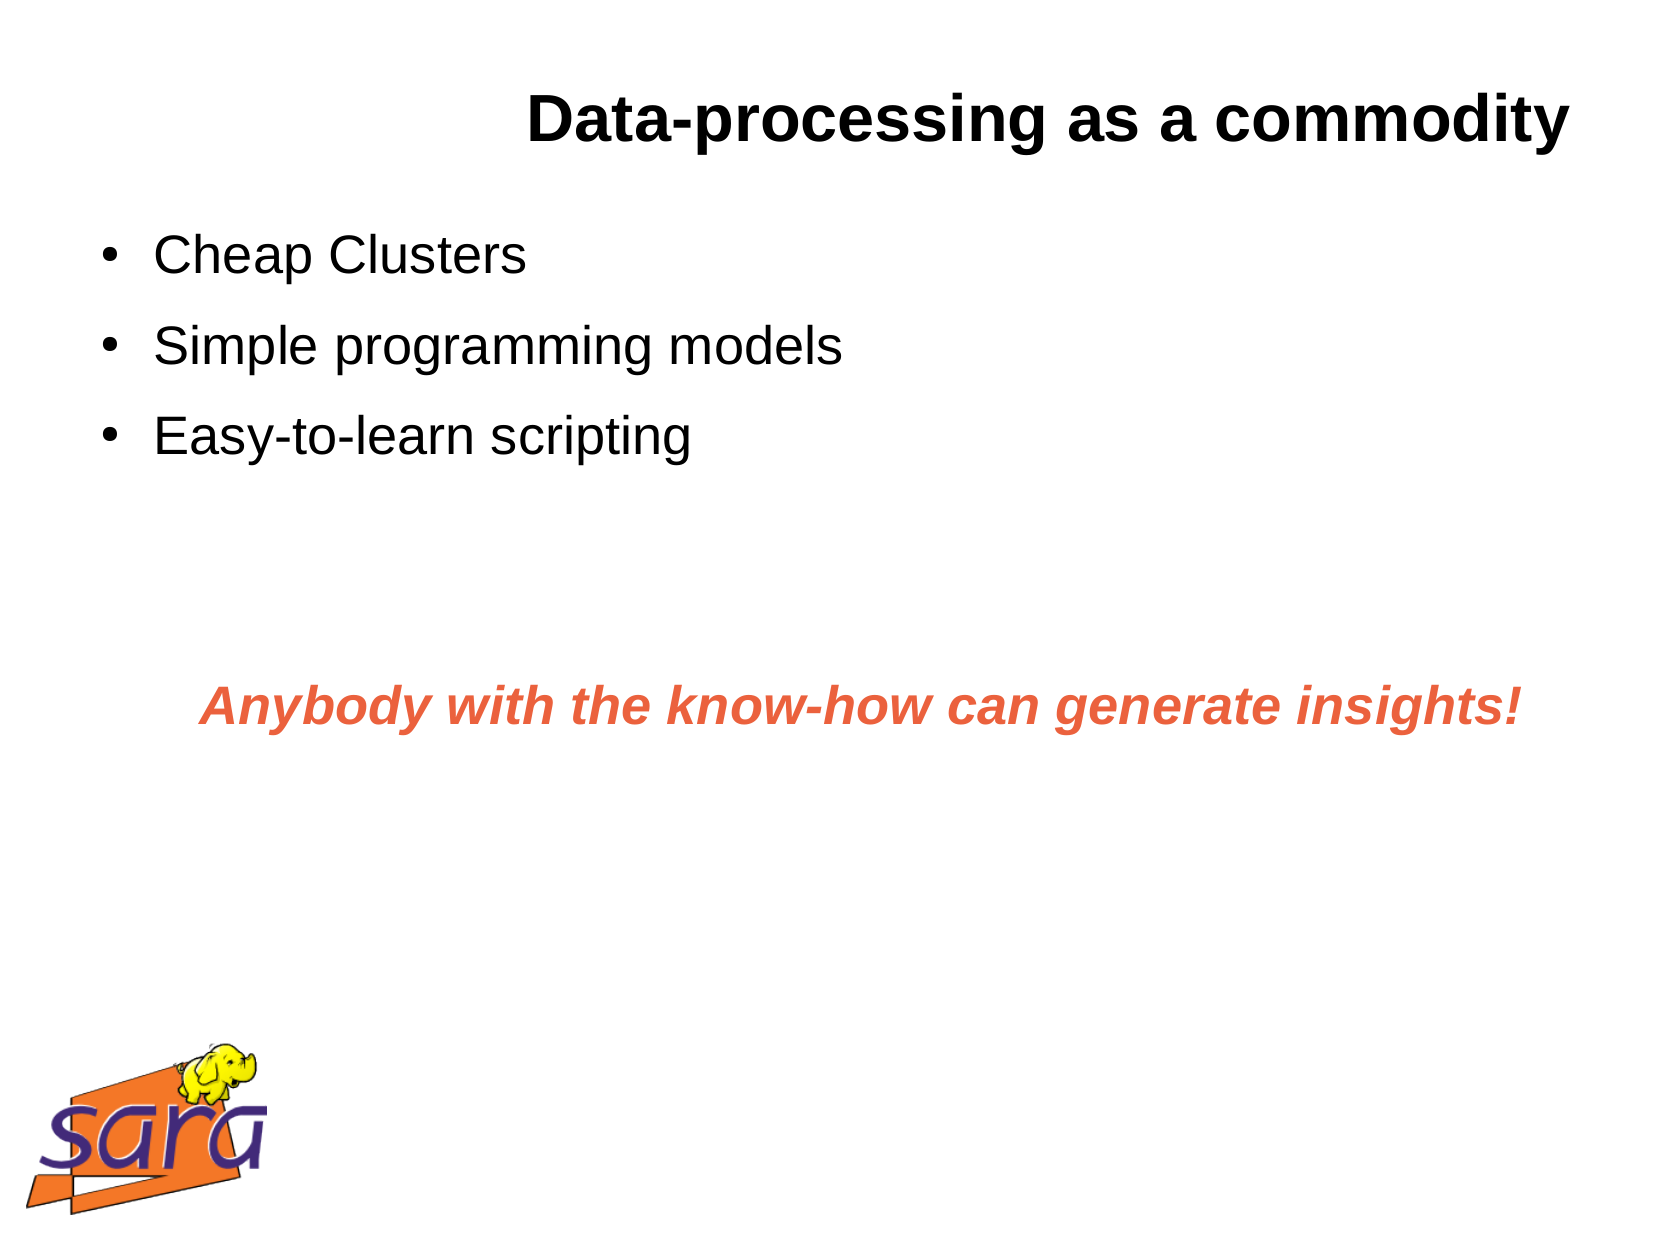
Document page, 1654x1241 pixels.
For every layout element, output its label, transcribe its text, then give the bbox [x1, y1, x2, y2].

title Data-processing as a commodity [82, 49, 1571, 188]
picture [26, 1029, 267, 1215]
list Cheap Clusters Simple programming models Easy-to-learn scripting Anybody with the know-how can generate insights! [82, 225, 1571, 1044]
